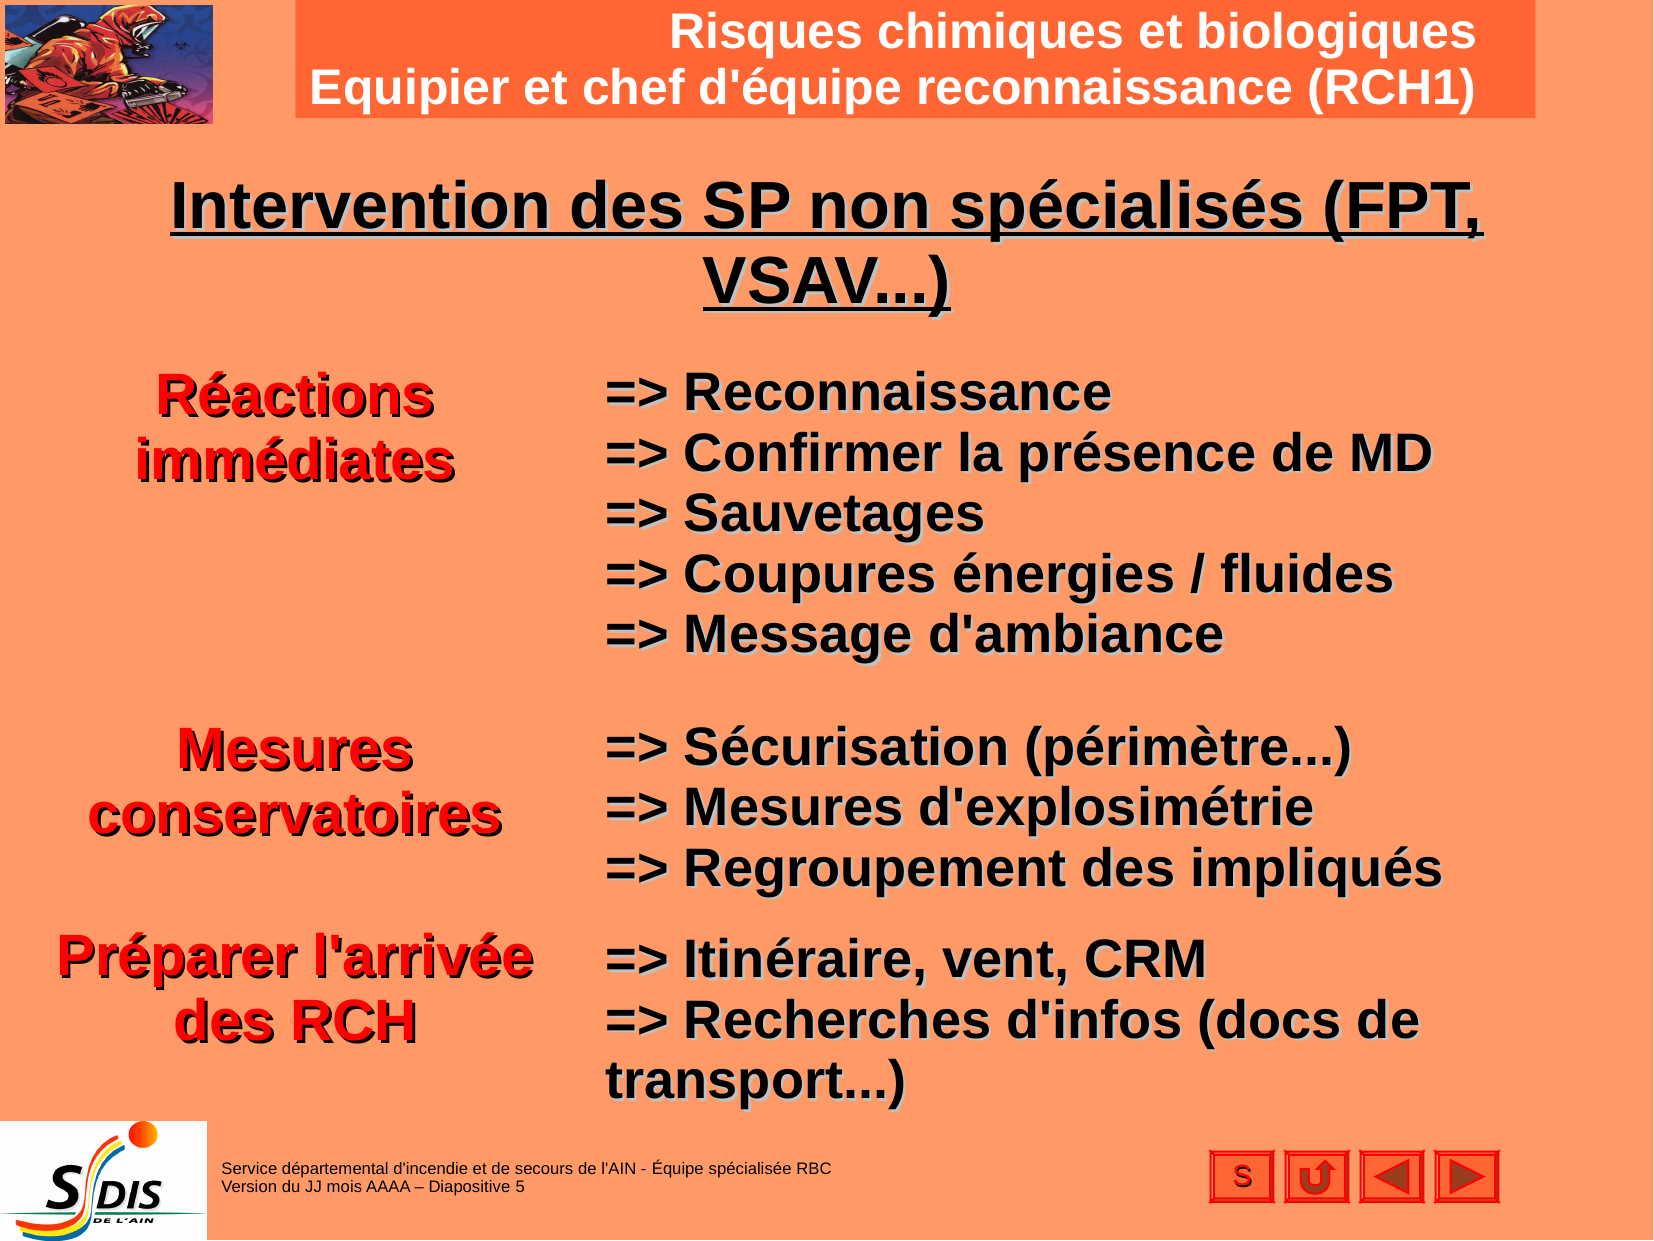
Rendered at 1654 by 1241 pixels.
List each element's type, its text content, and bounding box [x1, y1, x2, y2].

text_box => Reconnaissance => Confirmer la présence de MD => Sauvetages => Coupures énergies / fluides => Message d'ambiance [590, 354, 1565, 680]
text_box Préparer l'arrivée des RCH [29, 915, 562, 1093]
text_box Intervention des SP non spécialisés (FPT, VSAV...) [118, 160, 1536, 325]
picture [0, 1121, 207, 1241]
text_box S [1217, 1151, 1267, 1200]
picture [5, 5, 213, 124]
text_box Mesures conservatoires [29, 708, 562, 886]
text_box => Itinéraire, vent, CRM => Recherches d'infos (docs de transport...) [590, 921, 1565, 1123]
text_box [1287, 1151, 1349, 1202]
text_box => Sécurisation (périmètre...) => Mesures d'explosimétrie => Regroupement des impliqués [590, 708, 1565, 916]
text_box Réactions immédiates [29, 354, 562, 562]
text_box [1437, 1151, 1499, 1202]
text_box [1212, 1151, 1274, 1202]
text_box [1362, 1151, 1424, 1202]
